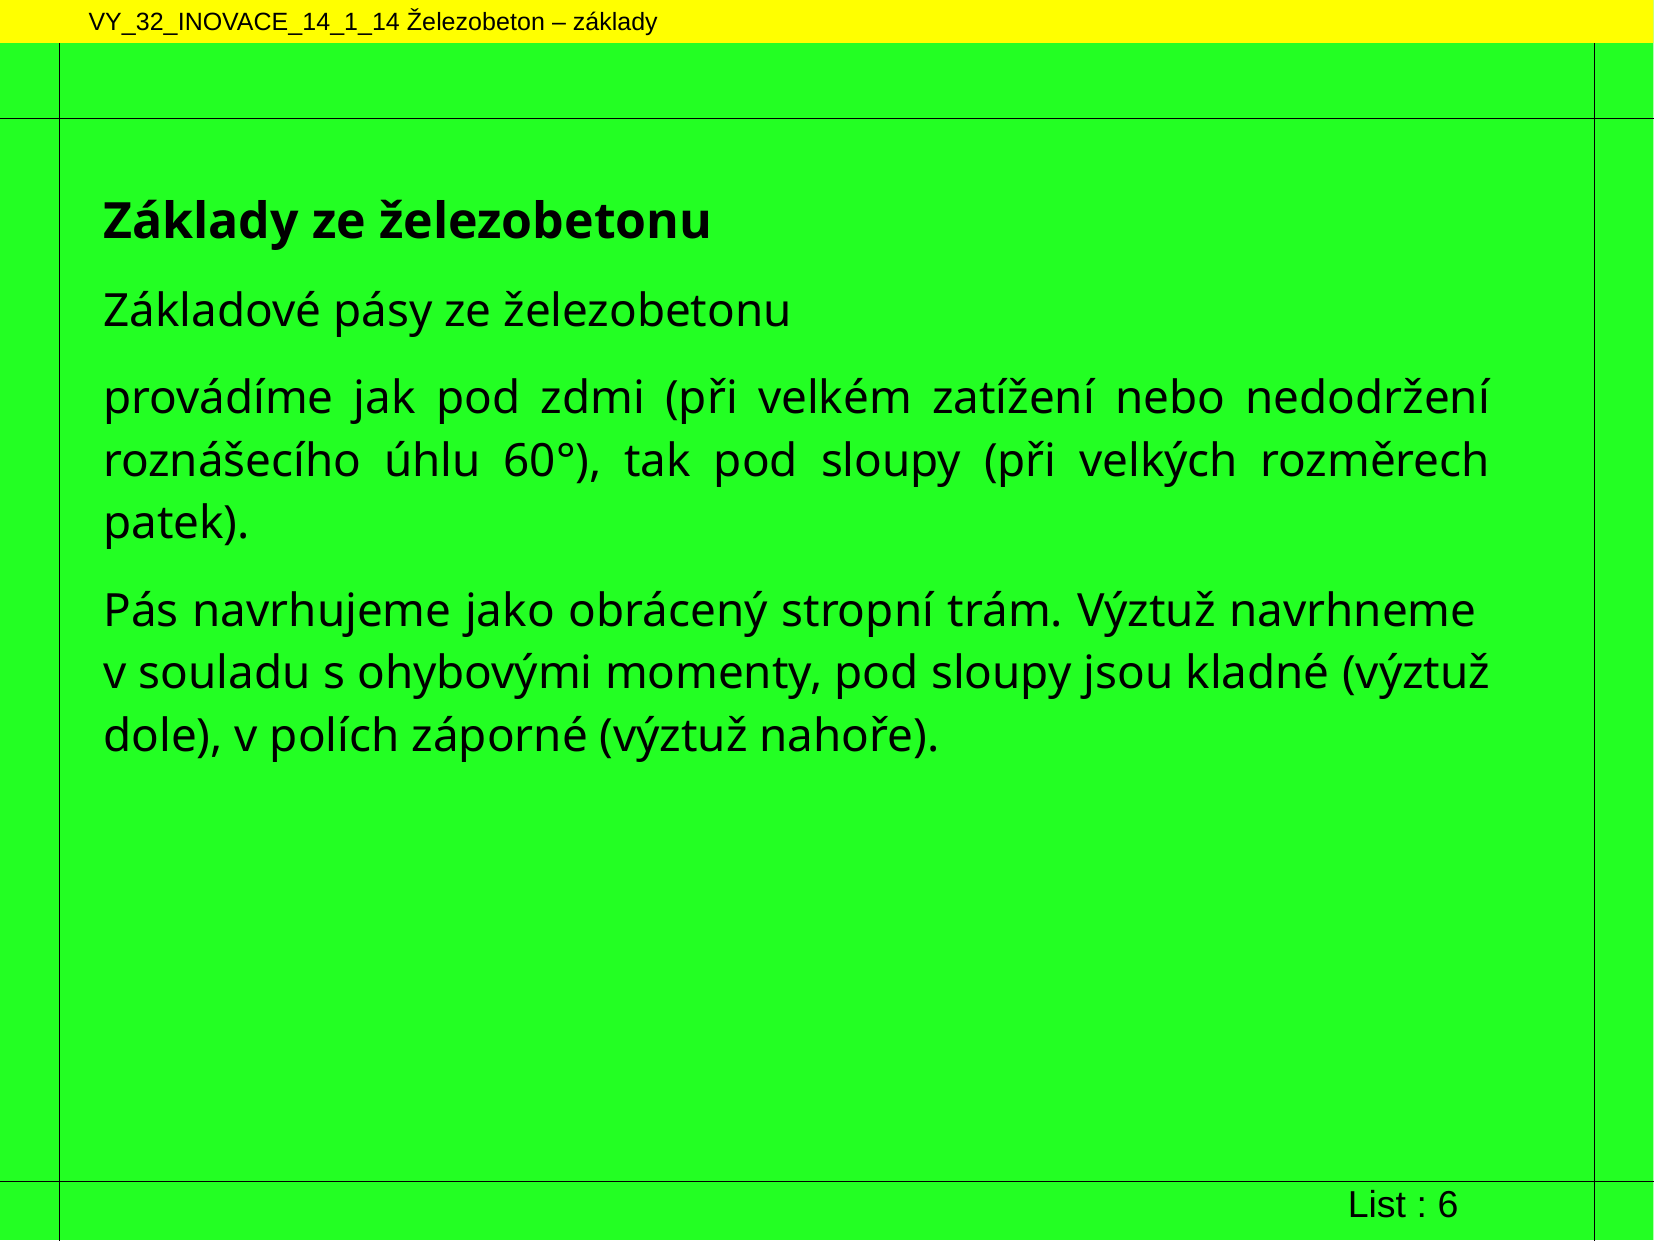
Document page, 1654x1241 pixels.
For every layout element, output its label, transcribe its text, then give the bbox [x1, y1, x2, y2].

text_box Základy ze železobetonu Základové pásy ze železobetonu provádíme jak pod zdmi (při velkém zatížení nebo nedodržení roznášecího úhlu 60°), tak pod sloupy (při velkých rozměrech patek). Pás navrhujeme jako obrácený stropní trám. Výztuž navrhneme v souladu s ohybovými momenty, pod sloupy jsou kladné (výztuž dole), v polích záporné (výztuž nahoře). [88, 177, 1506, 818]
text_box List : <číslo> [1357, 1176, 1599, 1241]
text_box VY_32_INOVACE_14_1_14 Železobeton – základy [0, 0, 1654, 43]
